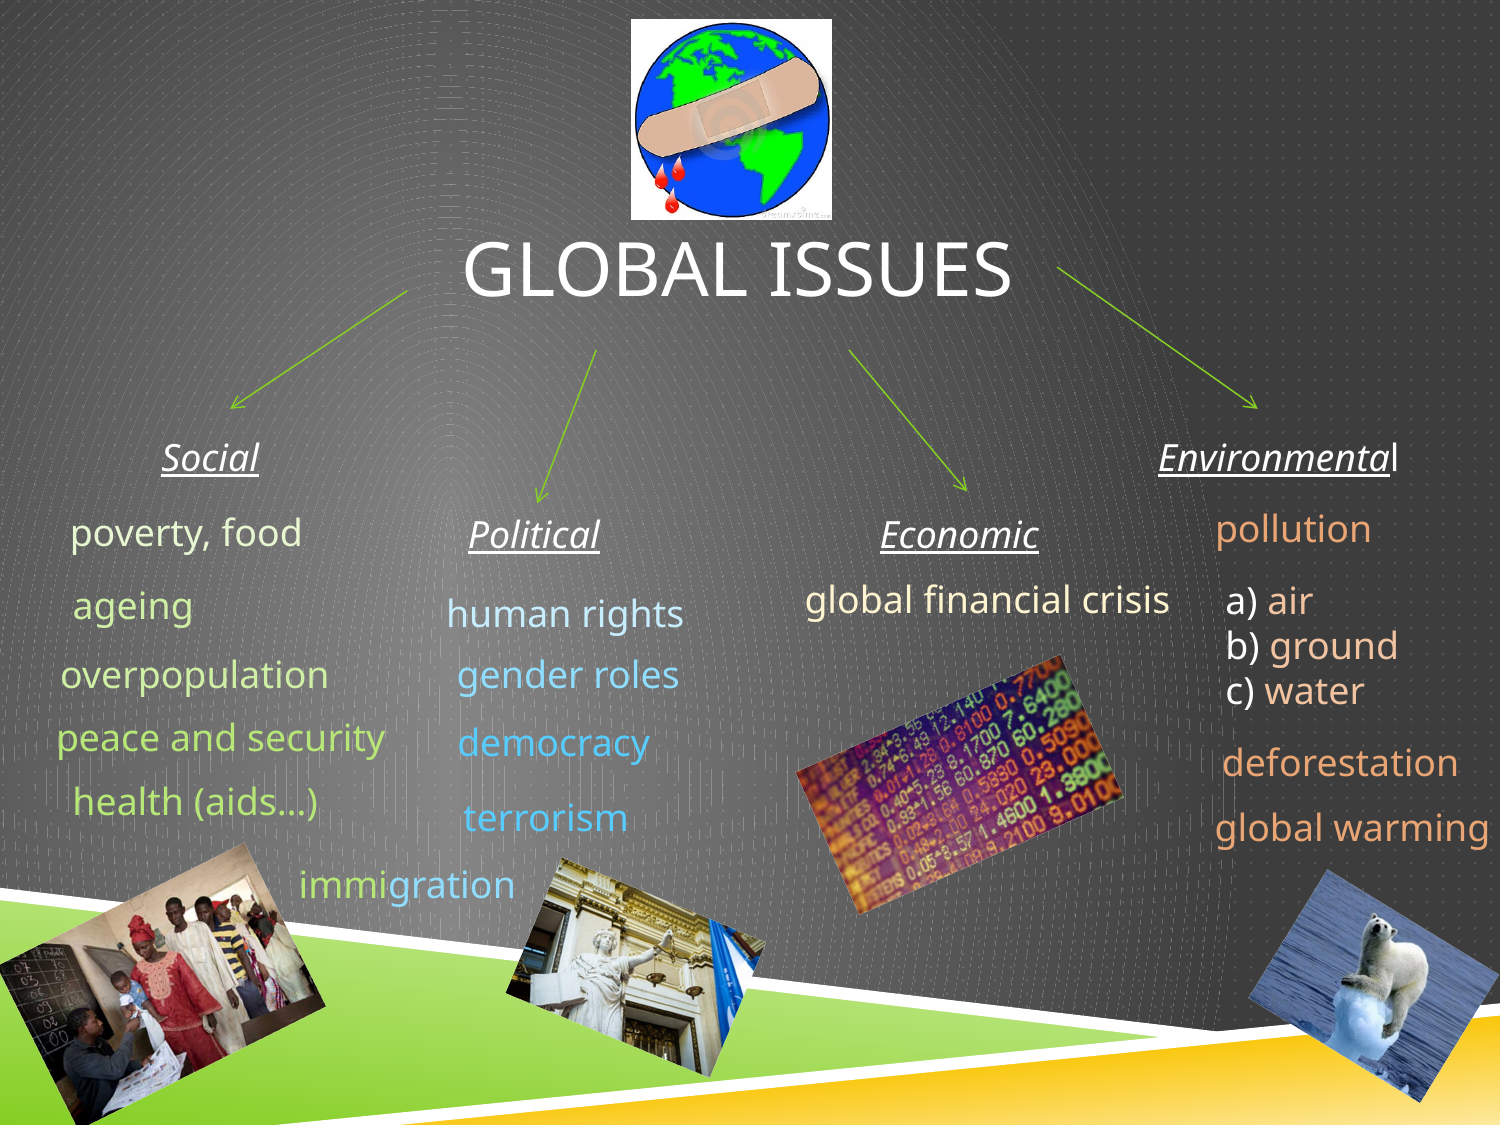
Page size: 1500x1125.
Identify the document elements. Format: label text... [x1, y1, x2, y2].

text_box democracy [442, 711, 666, 772]
text_box a) air b) ground c) water [1210, 569, 1415, 720]
picture [631, 19, 832, 220]
text_box terrorism [448, 786, 645, 847]
text_box Economic [864, 503, 1055, 564]
text_box deforestation [1207, 731, 1475, 792]
text_box overpopulation [45, 643, 346, 704]
text_box pollution [1200, 497, 1388, 558]
text_box Political [453, 503, 615, 564]
picture [795, 654, 1124, 915]
text_box human rights [431, 582, 700, 643]
text_box global warming [1199, 796, 1500, 857]
picture [505, 857, 766, 1078]
text_box Environmental [1143, 426, 1415, 487]
picture [1248, 869, 1499, 1103]
text_box Social [146, 426, 275, 487]
title GLOBAL ISSUES [100, 172, 1376, 361]
text_box health (aids…) [57, 770, 334, 831]
picture [0, 842, 326, 1125]
text_box poverty, food [55, 501, 319, 562]
text_box ageing [57, 574, 209, 635]
text_box peace and security [41, 706, 401, 767]
text_box immigration [283, 853, 532, 914]
text_box gender roles [441, 643, 696, 704]
text_box global financial crisis [789, 568, 1186, 628]
